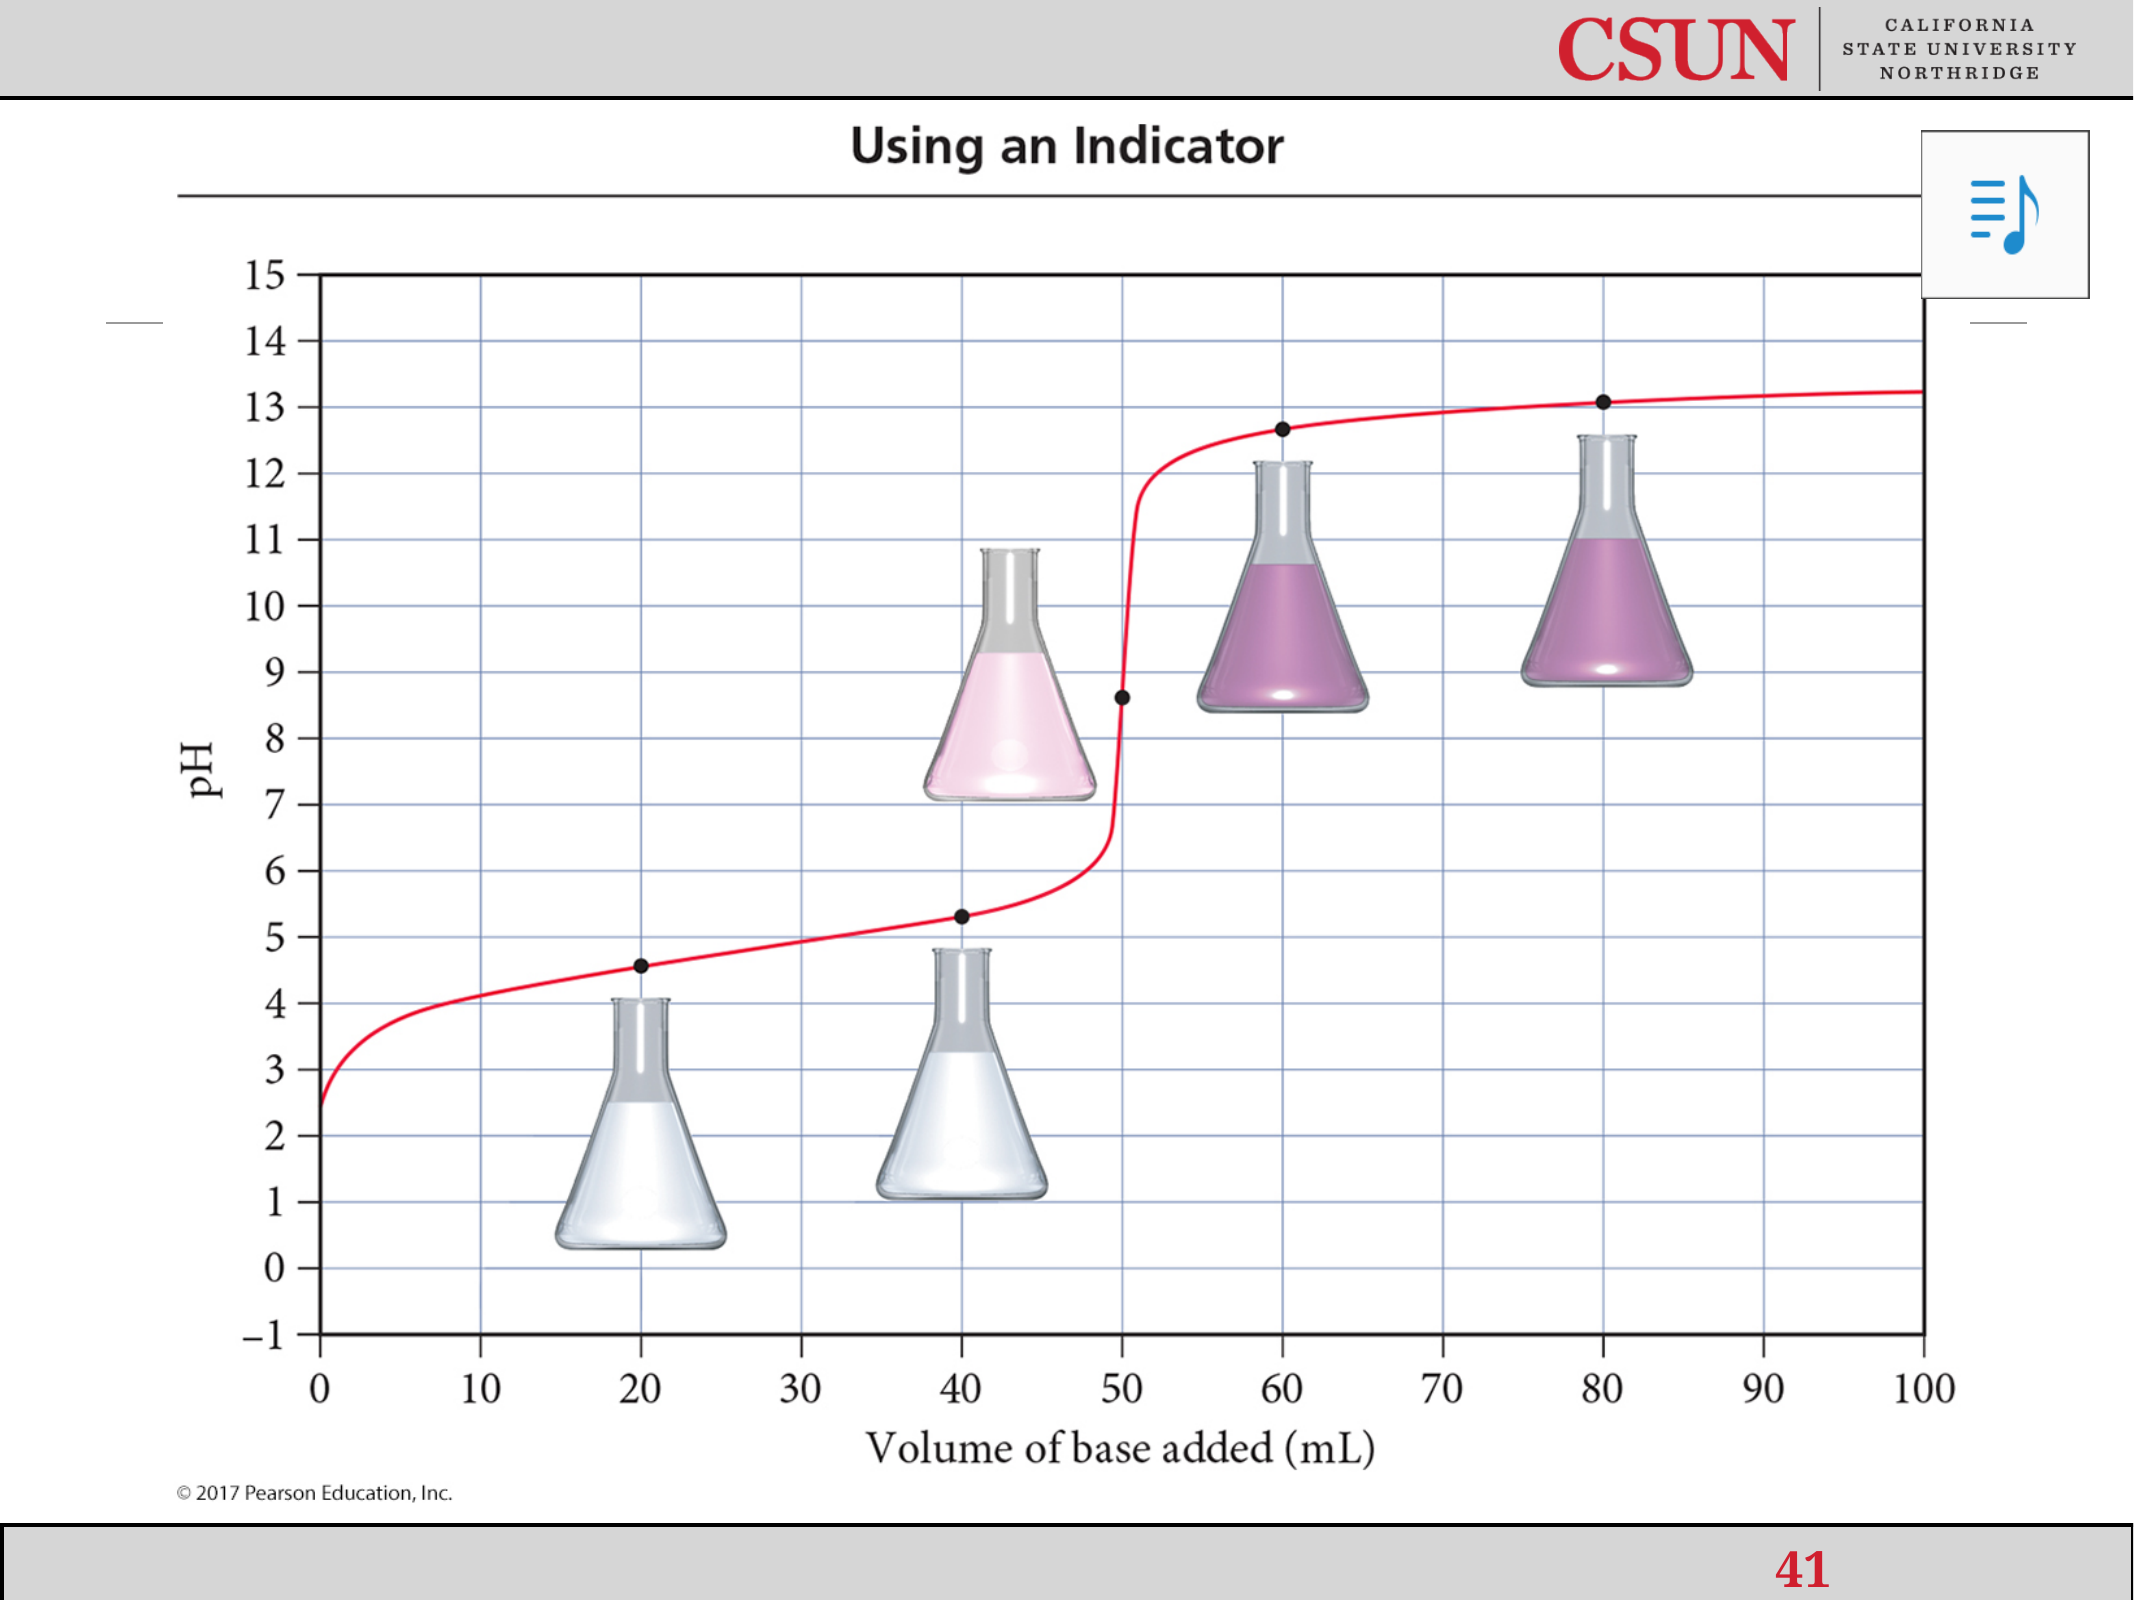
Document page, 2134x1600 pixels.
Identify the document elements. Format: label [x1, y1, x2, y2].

picture [1559, 7, 2076, 91]
picture [163, 110, 1970, 1513]
text_box [1920, 129, 2091, 301]
